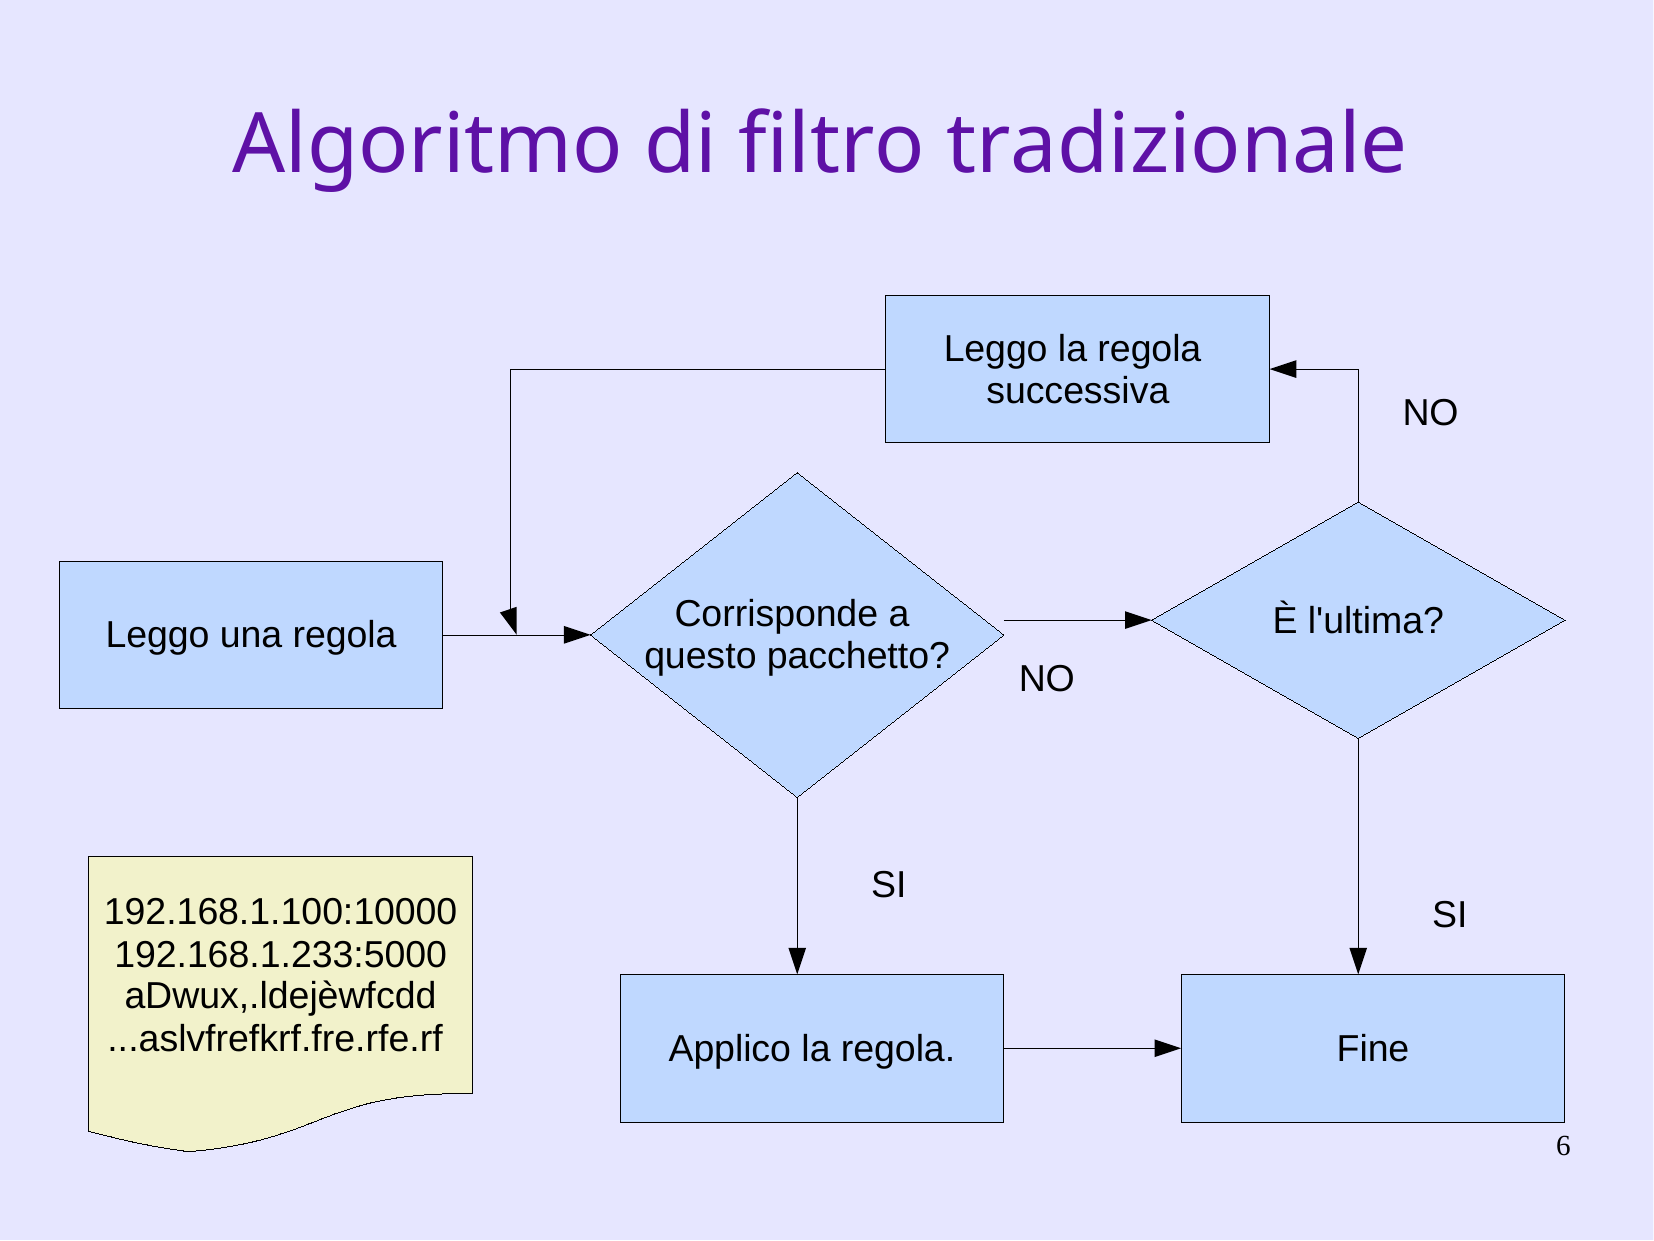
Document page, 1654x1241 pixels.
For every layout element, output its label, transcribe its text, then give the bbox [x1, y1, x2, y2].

text_box SI [1417, 885, 1483, 943]
text_box Leggo la regola successiva [885, 295, 1270, 443]
text_box NO [1387, 383, 1506, 443]
text_box 192.168.1.100:10000 192.168.1.233:5000 aDwux,.ldejèwfcdd ...aslvfrefkrf.fre.rfe.rf [88, 856, 473, 1152]
text_box Leggo una regola [59, 561, 443, 709]
text_box Fine [1181, 974, 1565, 1123]
text_box Corrisponde a questo pacchetto? [591, 472, 1004, 798]
title Algoritmo di filtro tradizionale [76, 43, 1565, 237]
text_box Applico la regola. [620, 974, 1004, 1123]
text_box SI [856, 856, 922, 914]
text_box È l'ultima? [1152, 502, 1566, 739]
text_box NO [1003, 649, 1123, 709]
